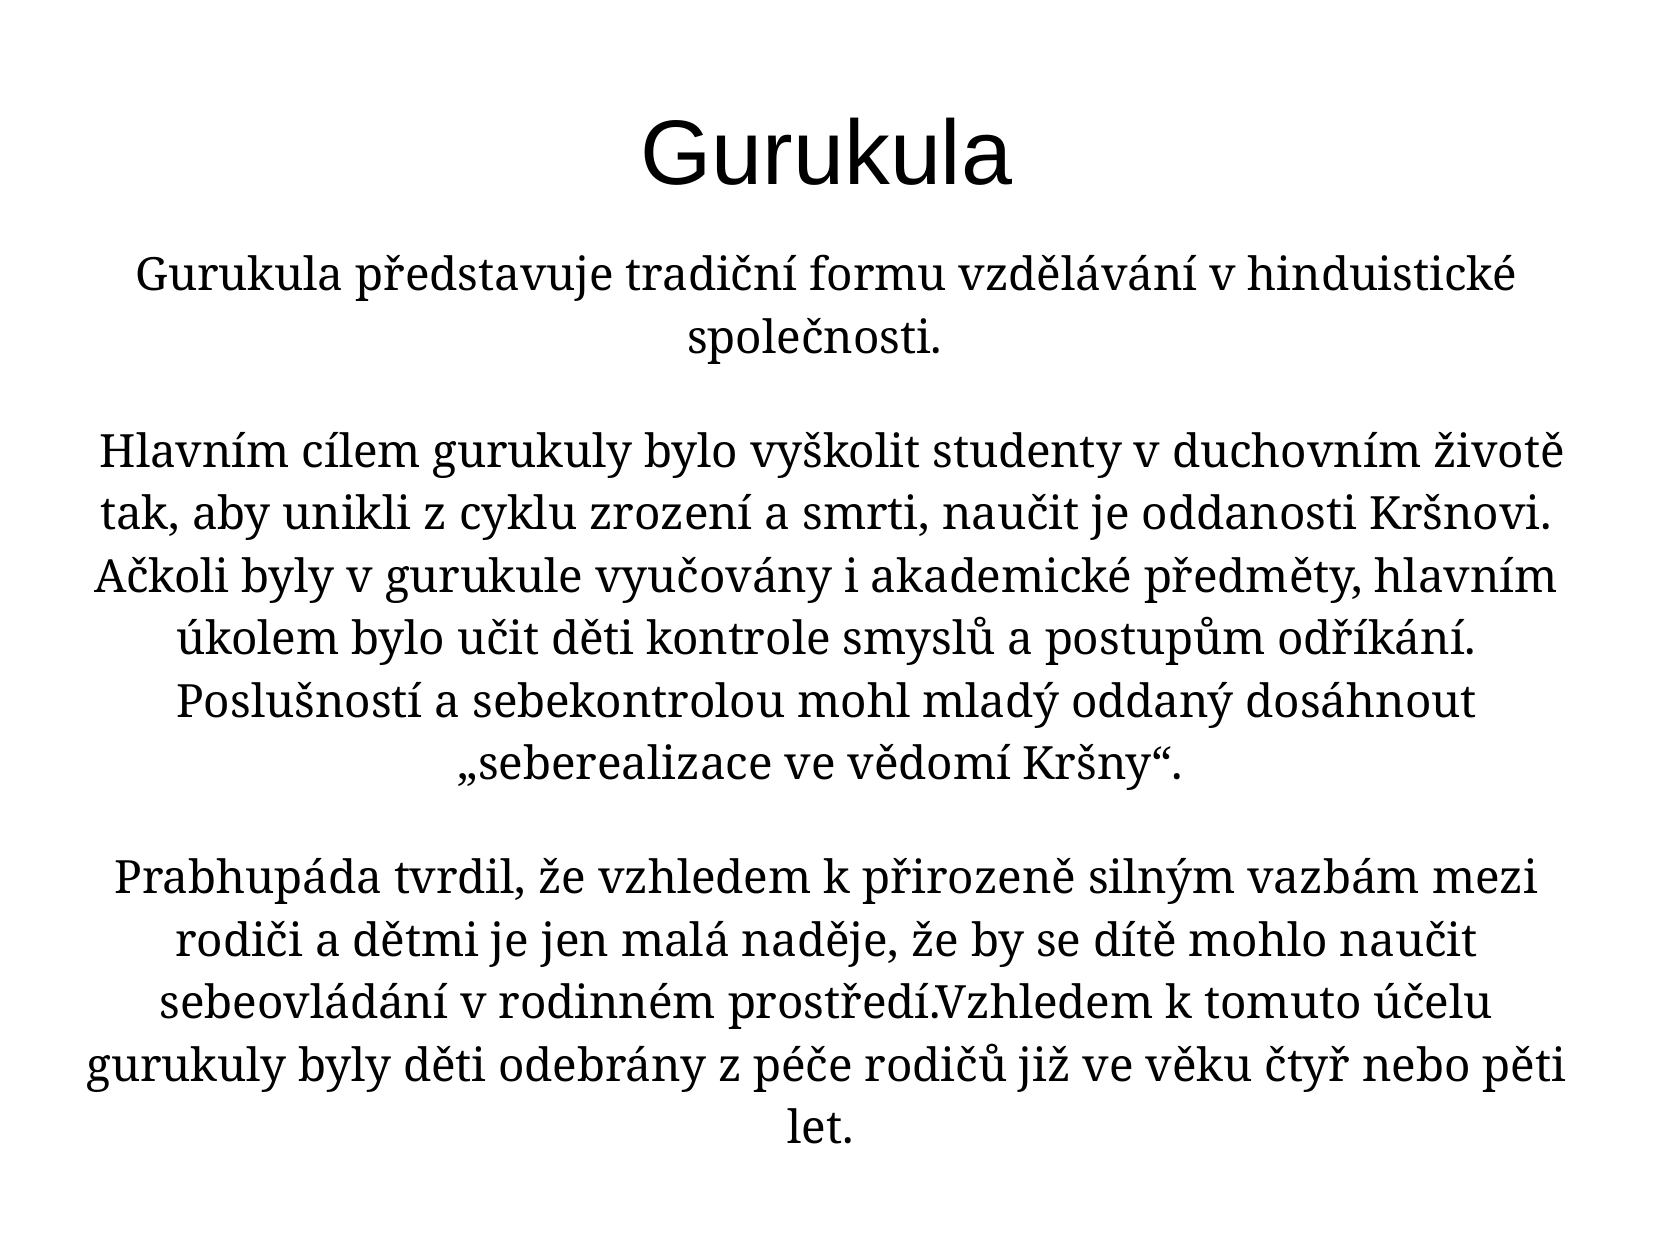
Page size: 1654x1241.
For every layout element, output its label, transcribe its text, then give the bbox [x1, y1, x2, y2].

subtitle Gurukula představuje tradiční formu vzdělávání v hinduistické společnosti. Hlavním cílem gurukuly bylo vyškolit studenty v duchovním životě tak, aby unikli z cyklu zrození a smrti, naučit je oddanosti Kršnovi. Ačkoli byly v gurukule vyučovány i akademické předměty, hlavním úkolem bylo učit děti kontrole smyslů a postupům odříkání. Poslušností a sebekontrolou mohl mladý oddaný dosáhnout „seberealizace ve vědomí Kršny“. Prabhupáda tvrdil, že vzhledem k přirozeně silným vazbám mezi rodiči a dětmi je jen malá naděje, že by se dítě mohlo naučit sebeovládání v rodinném prostředí.Vzhledem k tomuto účelu gurukuly byly děti odebrány z péče rodičů již ve věku čtyř nebo pěti let. [82, 290, 1571, 1109]
title Gurukula [82, 49, 1571, 257]
